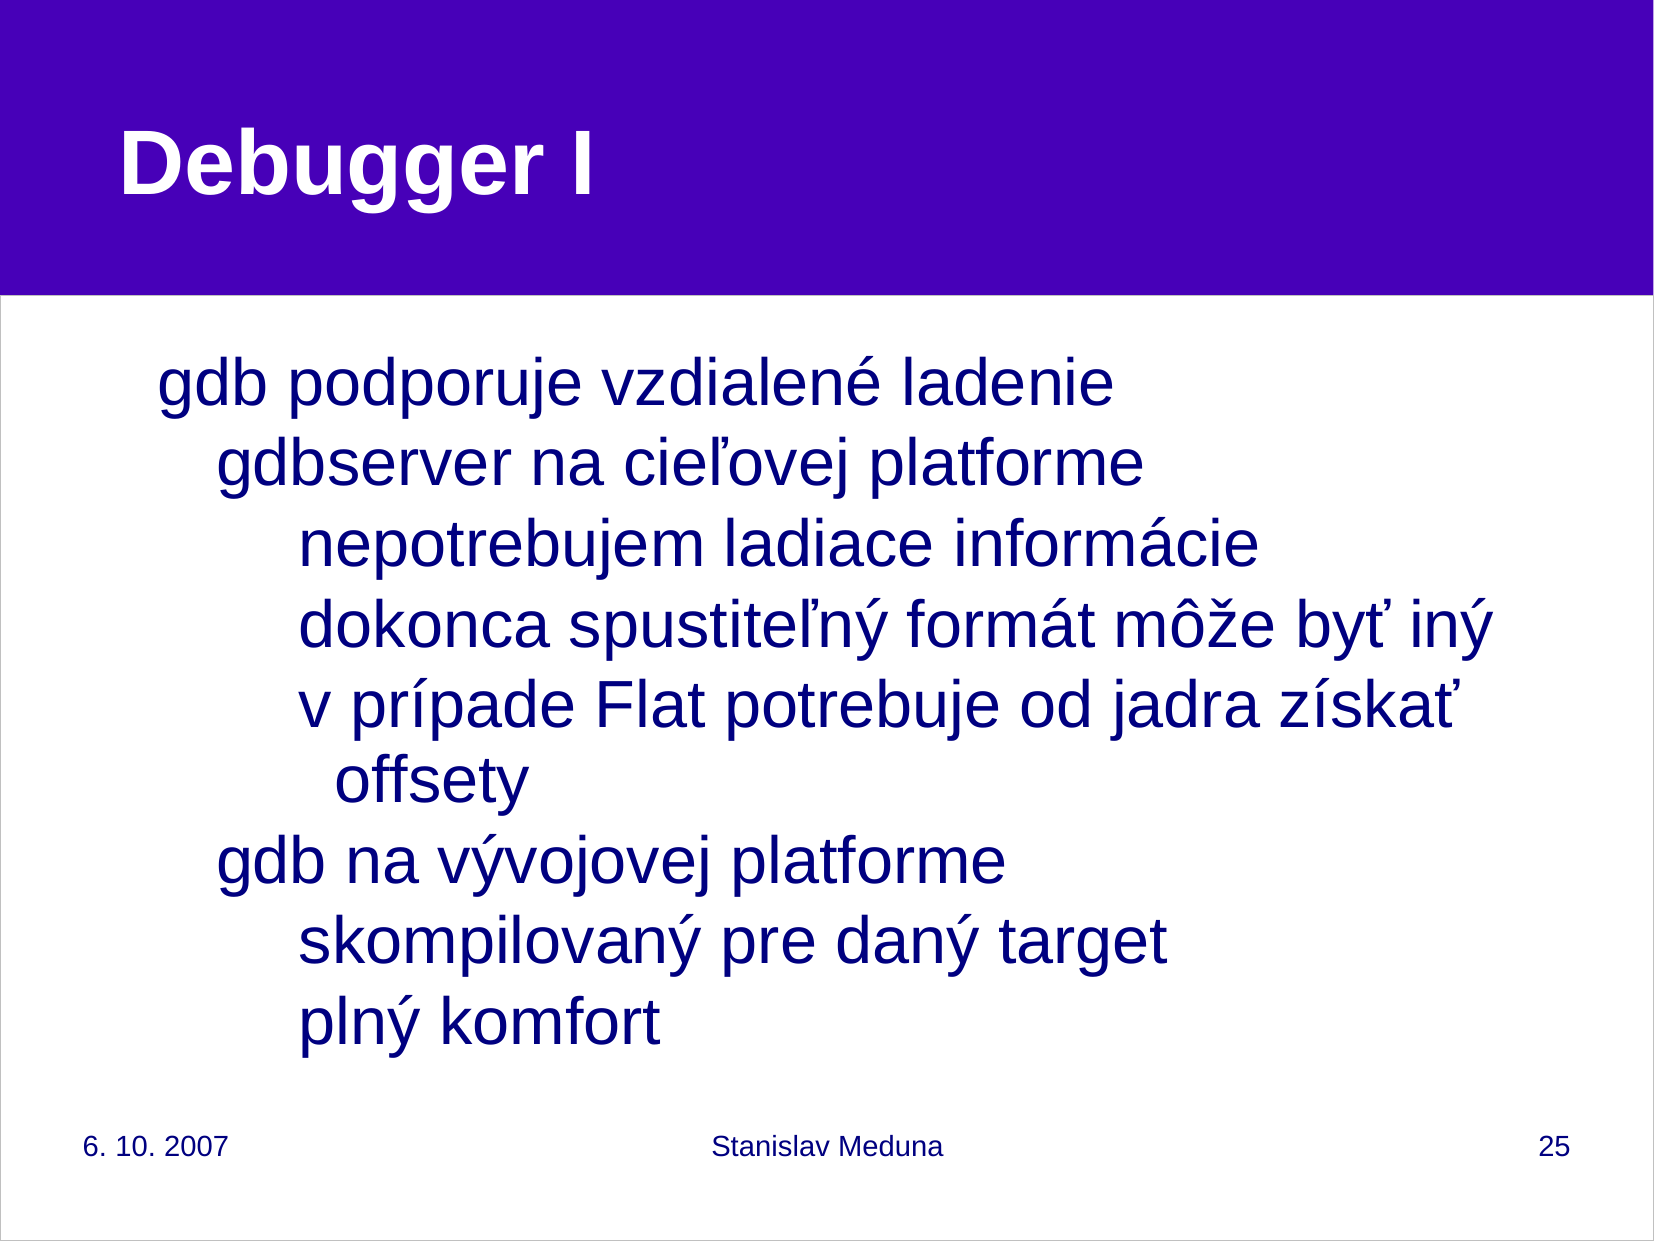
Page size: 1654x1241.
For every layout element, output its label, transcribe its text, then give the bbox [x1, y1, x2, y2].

list gdb podporuje vzdialené ladenie gdbserver na cieľovej platforme nepotrebujem ladiace informácie dokonca spustiteľný formát môže byť iný v prípade Flat potrebuje od jadra získať offsety gdb na vývojovej platforme skompilovaný pre daný target plný komfort [121, 344, 1534, 1112]
title Debugger I [118, 66, 1595, 259]
